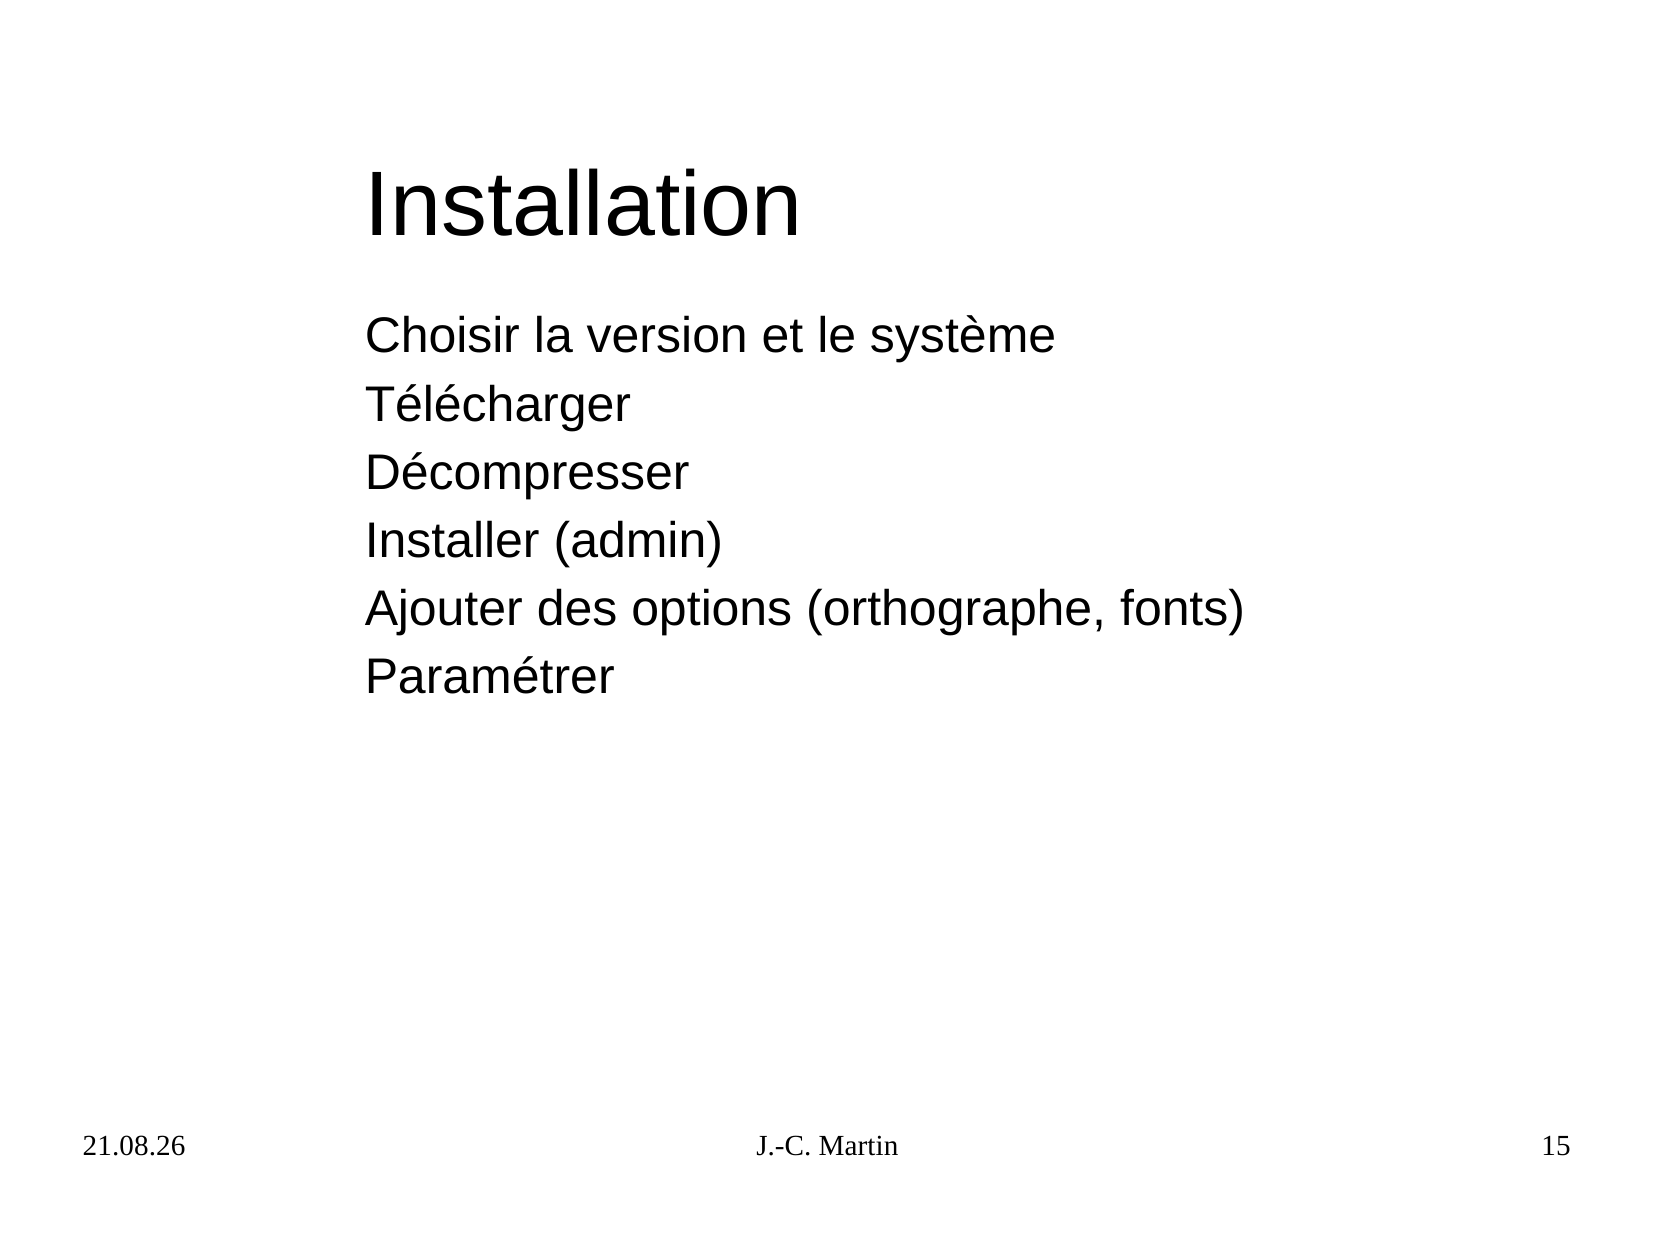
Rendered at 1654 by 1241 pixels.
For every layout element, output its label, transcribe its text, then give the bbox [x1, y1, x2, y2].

title Installation [350, 144, 1463, 263]
list Choisir la version et le système Télécharger Décompresser Installer (admin) Ajouter des options (orthographe, fonts) Paramétrer [350, 300, 1463, 976]
